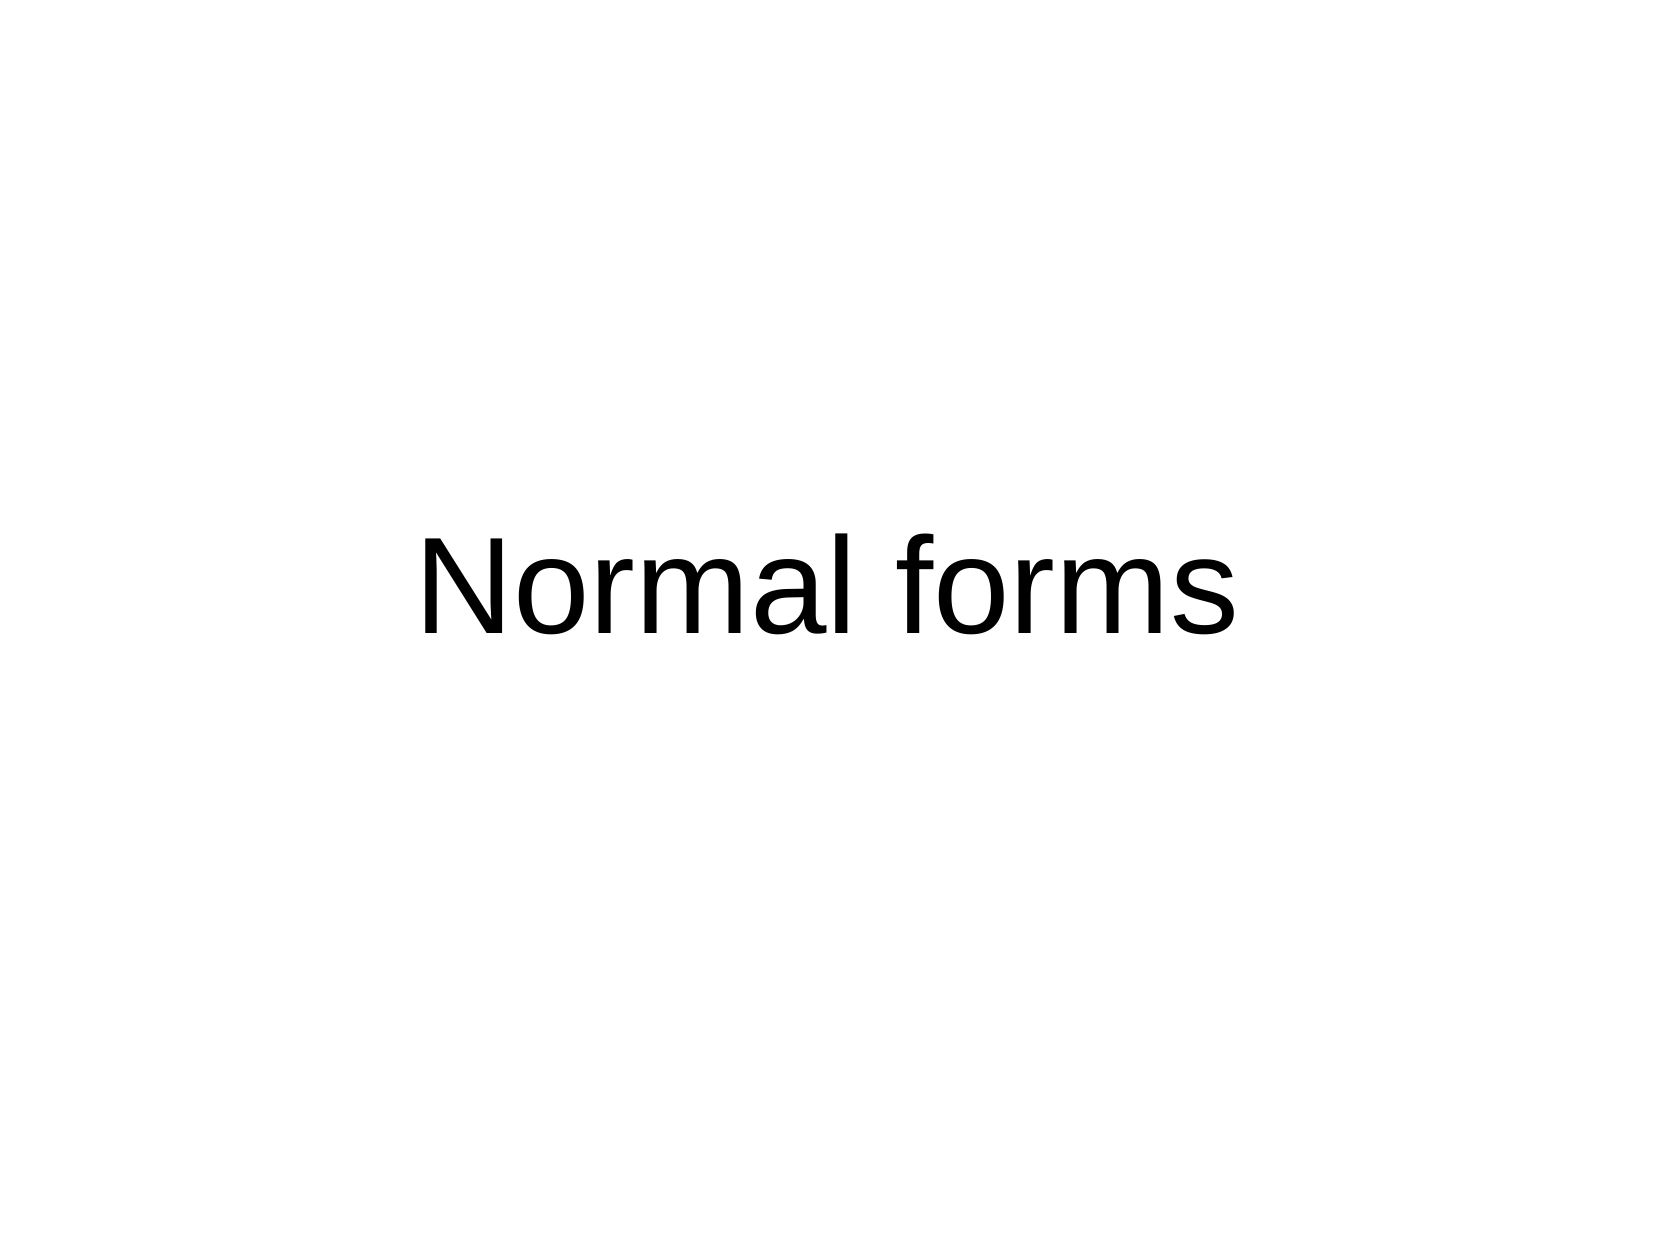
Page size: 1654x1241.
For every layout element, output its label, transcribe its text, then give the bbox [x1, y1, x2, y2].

title Normal forms [82, 56, 1571, 1115]
